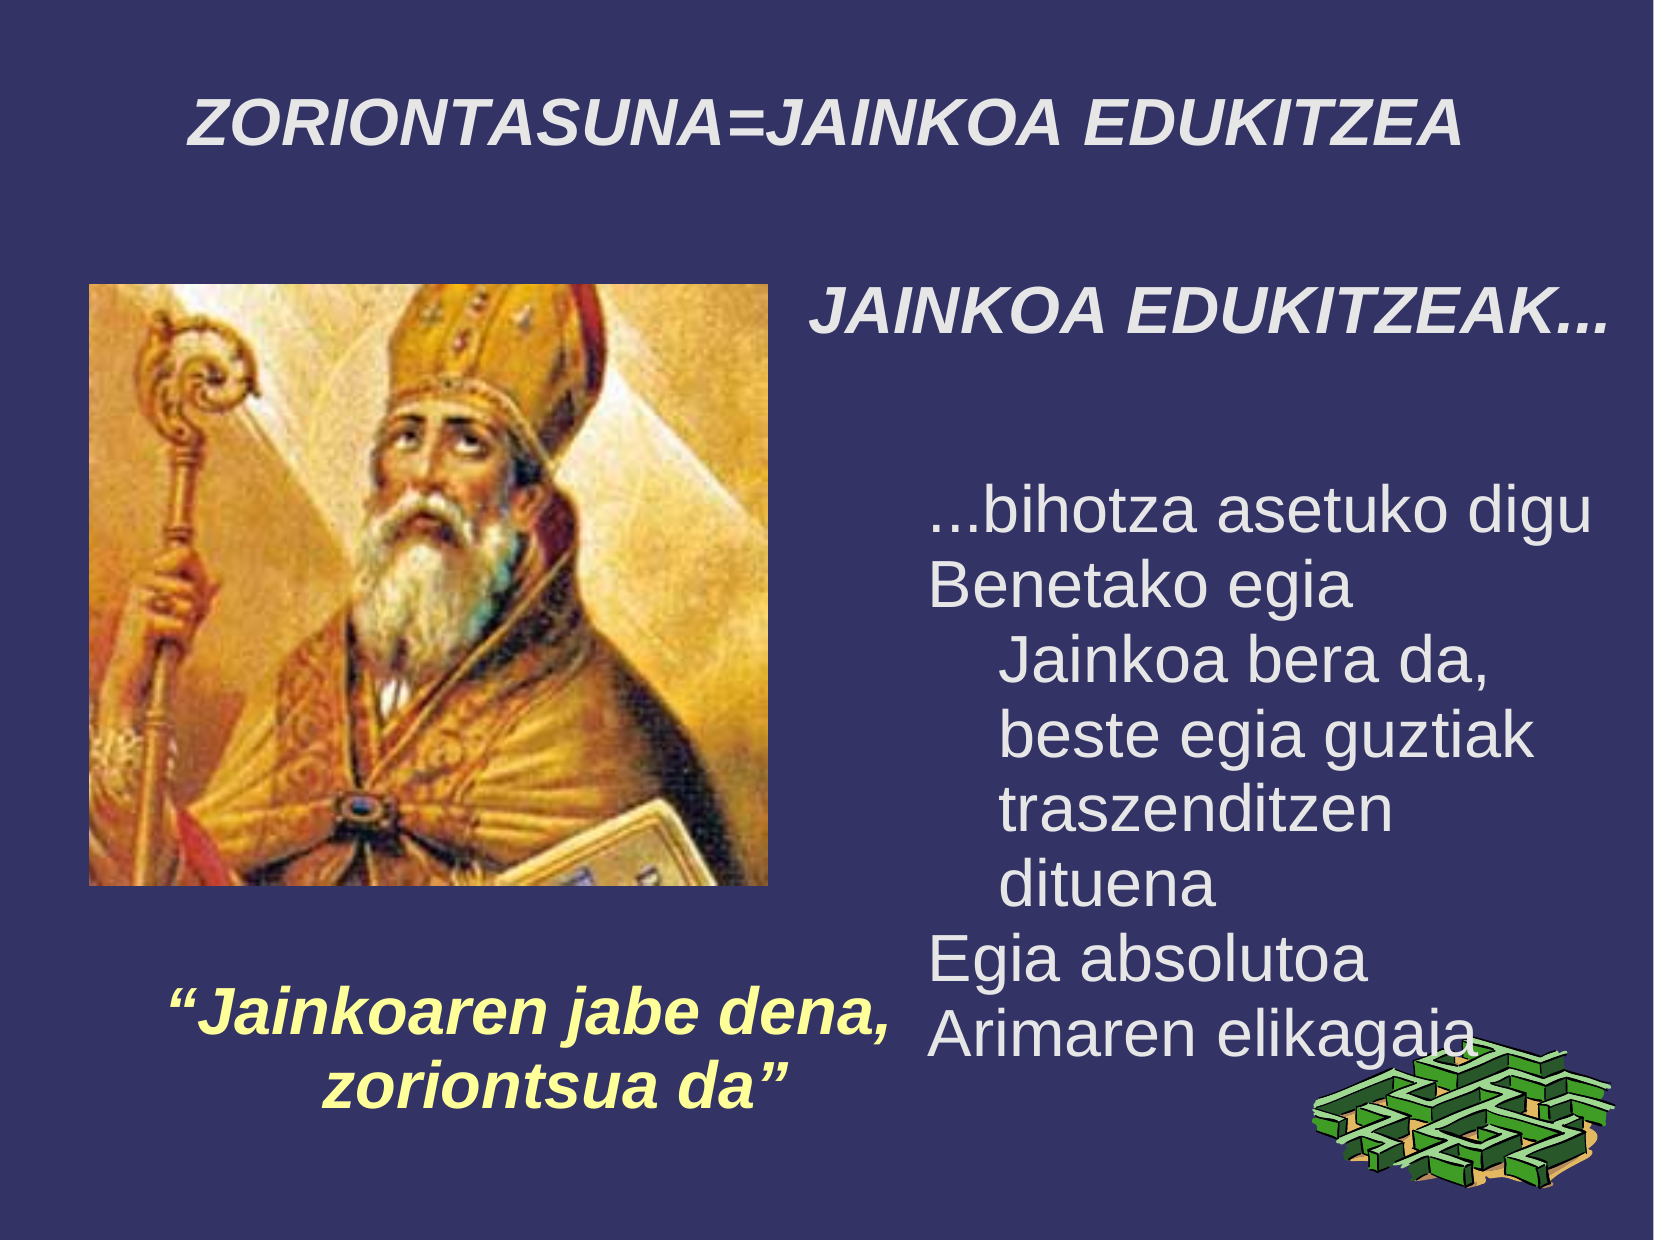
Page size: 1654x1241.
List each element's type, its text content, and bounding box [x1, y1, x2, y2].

picture [89, 284, 768, 856]
list ...bihotza asetuko digu Benetako egia Jainkoa bera da, beste egia guztiak traszenditzen dituena Egia absolutoa Arimaren elikagaia [915, 472, 1595, 1146]
title ZORIONTASUNA=JAINKOA EDUKITZEA [121, 19, 1534, 227]
title “Jainkoaren jabe dena, zoriontsua da” [0, 944, 1235, 1152]
title JAINKOA EDUKITZEAK... [767, 206, 1654, 414]
title [0, 856, 1388, 1064]
